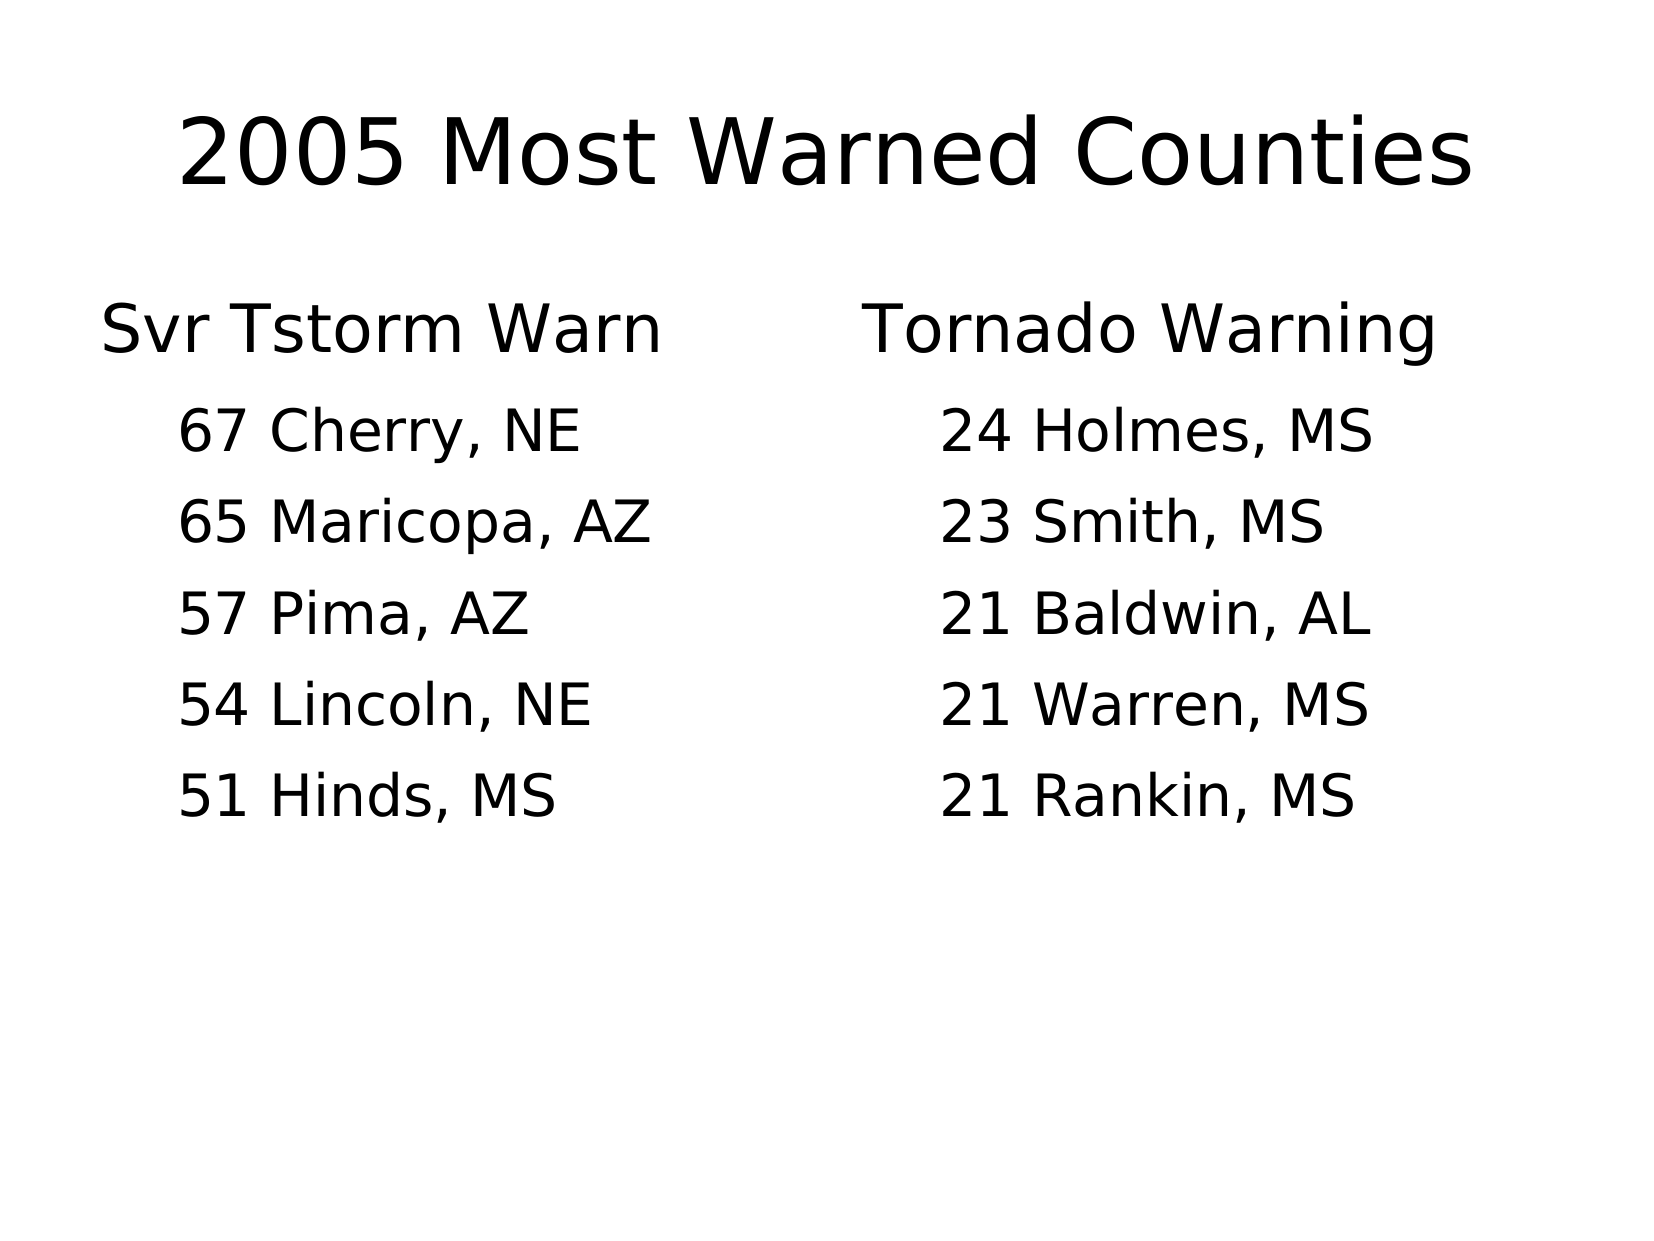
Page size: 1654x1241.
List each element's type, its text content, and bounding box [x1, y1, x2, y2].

list Tornado Warning 24 Holmes, MS 23 Smith, MS 21 Baldwin, AL 21 Warren, MS 21 Rankin, MS [845, 290, 1572, 1109]
title 2005 Most Warned Counties [82, 49, 1571, 257]
list Svr Tstorm Warn 67 Cherry, NE 65 Maricopa, AZ 57 Pima, AZ 54 Lincoln, NE 51 Hinds, MS [82, 290, 809, 1109]
